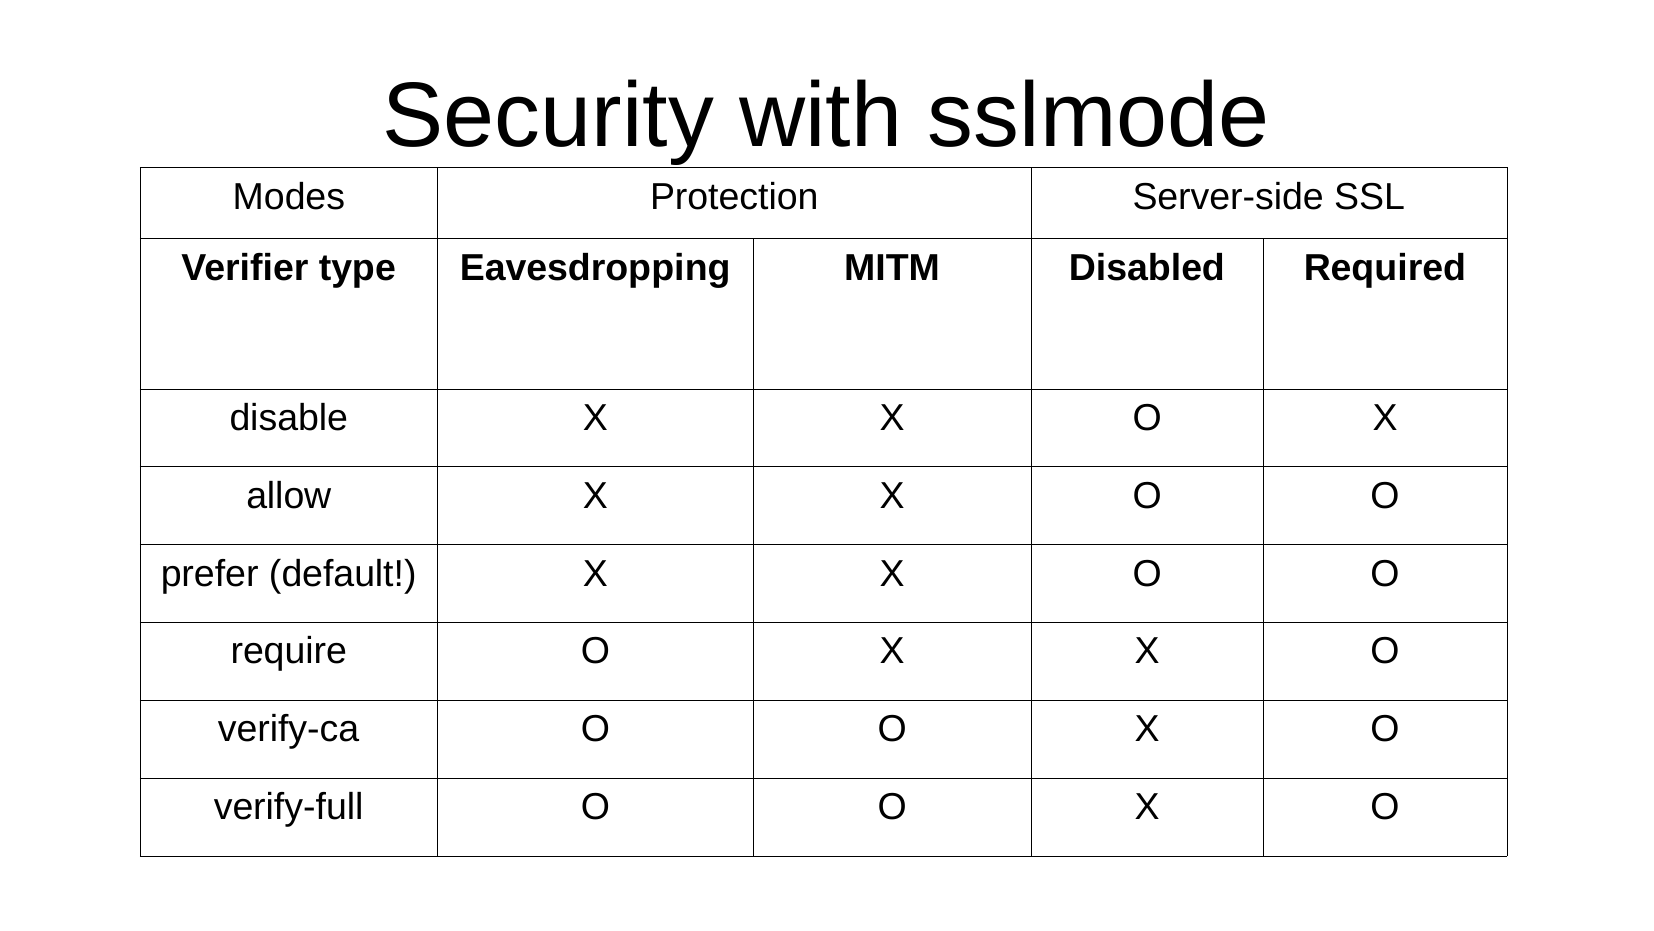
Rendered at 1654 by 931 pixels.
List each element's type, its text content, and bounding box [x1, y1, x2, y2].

table_cell X [438, 390, 753, 466]
table_cell X [1032, 779, 1263, 856]
table_cell O [1032, 545, 1263, 622]
table_cell O [1264, 779, 1507, 856]
table_cell O [1264, 545, 1507, 622]
table_cell O [438, 779, 753, 856]
table_cell X [1032, 623, 1263, 700]
table_cell disable [141, 390, 437, 466]
table_cell verify-ca [141, 701, 437, 778]
table_cell MITM [754, 239, 1031, 389]
table_cell Verifier type [141, 239, 437, 389]
table_cell prefer (default!) [141, 545, 437, 622]
table_cell O [438, 701, 753, 778]
table_cell Required [1264, 239, 1507, 389]
table_cell O [1032, 390, 1263, 466]
table_cell require [141, 623, 437, 700]
table_cell X [1032, 701, 1263, 778]
table_cell O [438, 623, 753, 700]
table_cell O [1032, 467, 1263, 544]
table_cell Disabled [1032, 239, 1263, 389]
table_cell verify-full [141, 779, 437, 856]
table_cell X [754, 390, 1031, 466]
table_cell X [754, 467, 1031, 544]
table_cell O [754, 779, 1031, 856]
table_header Modes [141, 168, 437, 238]
table_cell allow [141, 467, 437, 544]
table_cell X [438, 545, 753, 622]
table_header Protection [438, 168, 1031, 238]
table_cell O [754, 701, 1031, 778]
table_cell O [1264, 623, 1507, 700]
table_header Server-side SSL [1032, 168, 1507, 238]
table_cell X [438, 467, 753, 544]
table_cell X [754, 545, 1031, 622]
table_cell O [1264, 467, 1507, 544]
table_cell O [1264, 701, 1507, 778]
title Security with sslmode [82, 37, 1571, 193]
table_cell X [1264, 390, 1507, 466]
table_cell Eavesdropping [438, 239, 753, 389]
table_cell X [754, 623, 1031, 700]
